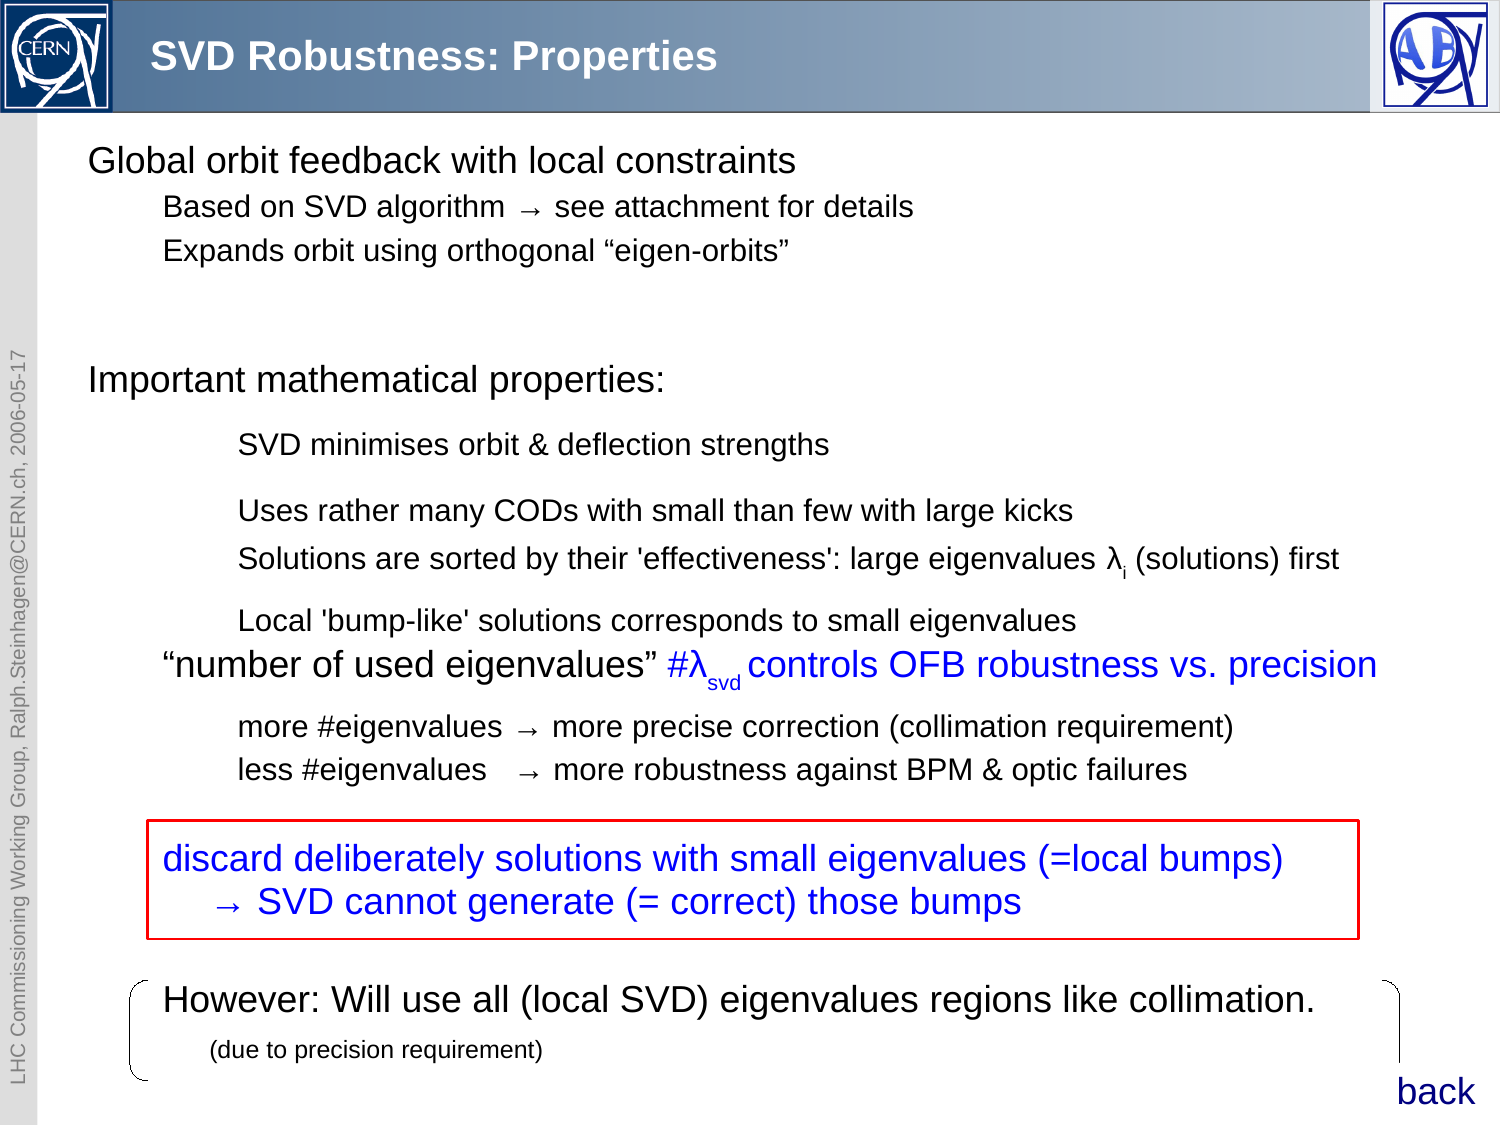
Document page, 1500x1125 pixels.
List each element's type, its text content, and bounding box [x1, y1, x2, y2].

picture [0, 0, 113, 113]
picture [1382, 1, 1489, 108]
text_box back [1381, 1062, 1500, 1120]
title SVD Robustness: Properties [150, 0, 1201, 113]
list Global orbit feedback with local constraints Based on SVD algorithm → see attachment for details Expands orbit using orthogonal “eigen-orbits” Important mathematical properties: SVD minimises orbit & deflection strengths Uses rather many CODs with small than few with large kicks Solutions are sorted by their 'effectiveness': large eigenvalues λi (solutions) first Local 'bump-like' solutions corresponds to small eigenvalues “number of used eigenvalues” #λsvd controls OFB robustness vs. precision more #eigenvalues → more precise correction (collimation requirement) less #eigenvalues → more robustness against BPM & optic failures discard deliberately solutions with small eigenvalues (=local bumps) → SVD cannot generate (= correct) those bumps However: Will use all (local SVD) eigenvalues regions like collimation. (due to precision requirement) [87, 137, 1438, 1064]
